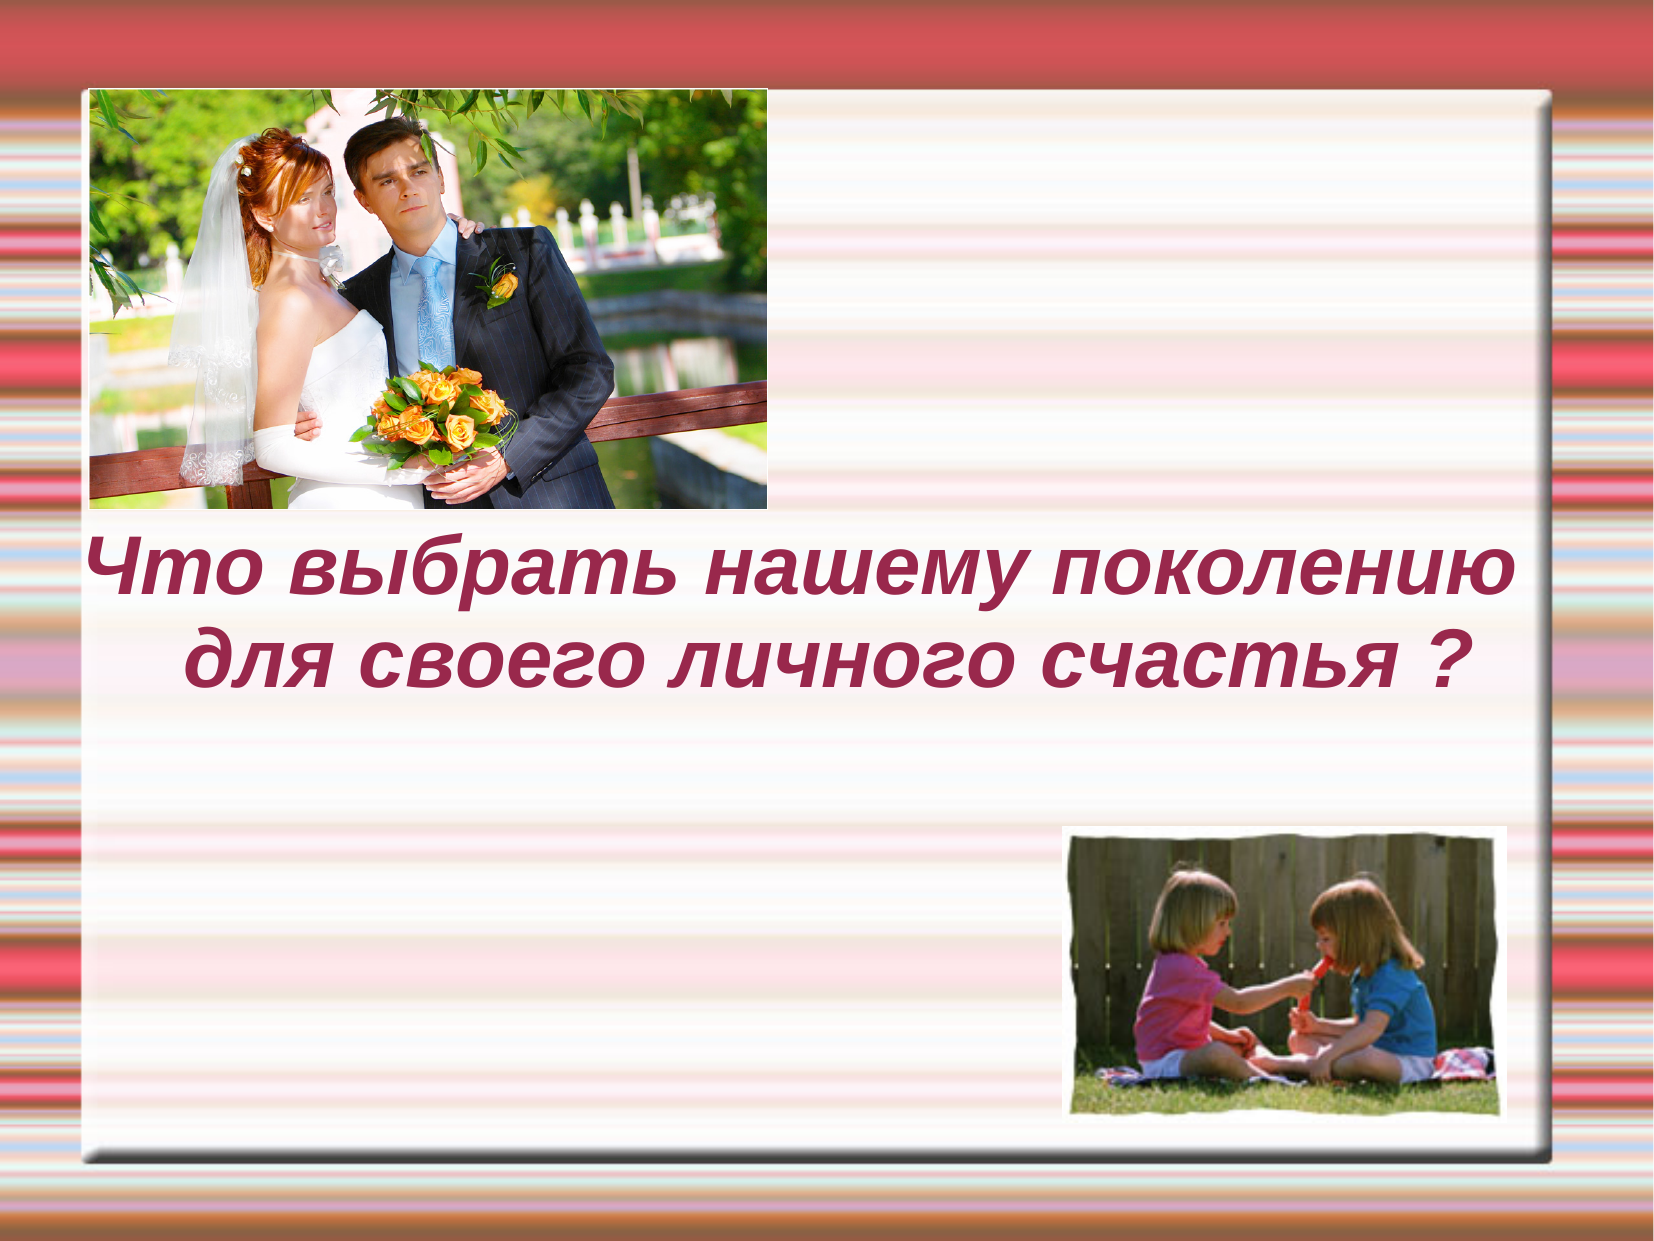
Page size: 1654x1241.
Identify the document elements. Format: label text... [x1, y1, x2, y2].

title Что выбрать нашему поколению для своего личного счастья ? [34, 516, 1565, 709]
picture [0, 0, 1654, 1241]
